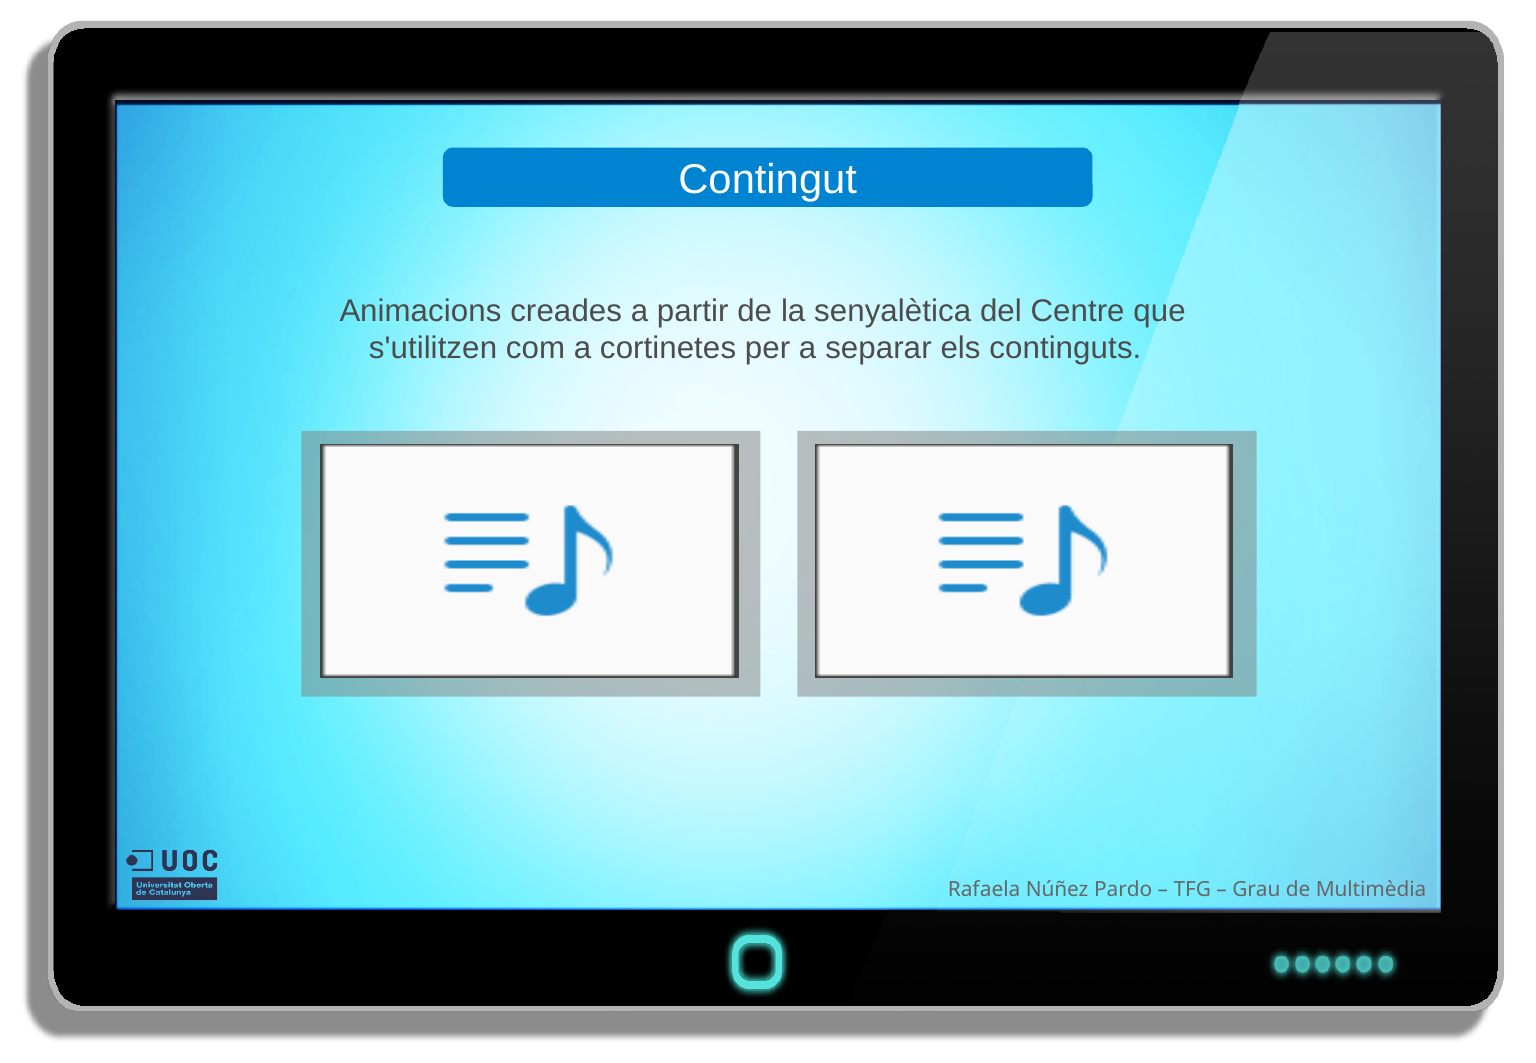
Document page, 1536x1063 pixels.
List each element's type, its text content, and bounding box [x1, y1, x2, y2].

picture [0, 0, 1536, 1063]
text_box [797, 430, 1257, 697]
text_box Contingut [442, 147, 1093, 207]
text_box Animacions creades a partir de la senyalètica del Centre que s'utilitzen com a cortinetes per a separar els continguts. [295, 212, 1256, 555]
text_box [301, 430, 761, 697]
text_box Rafaela Núñez Pardo – TFG – Grau de Multimèdia [921, 868, 1453, 909]
